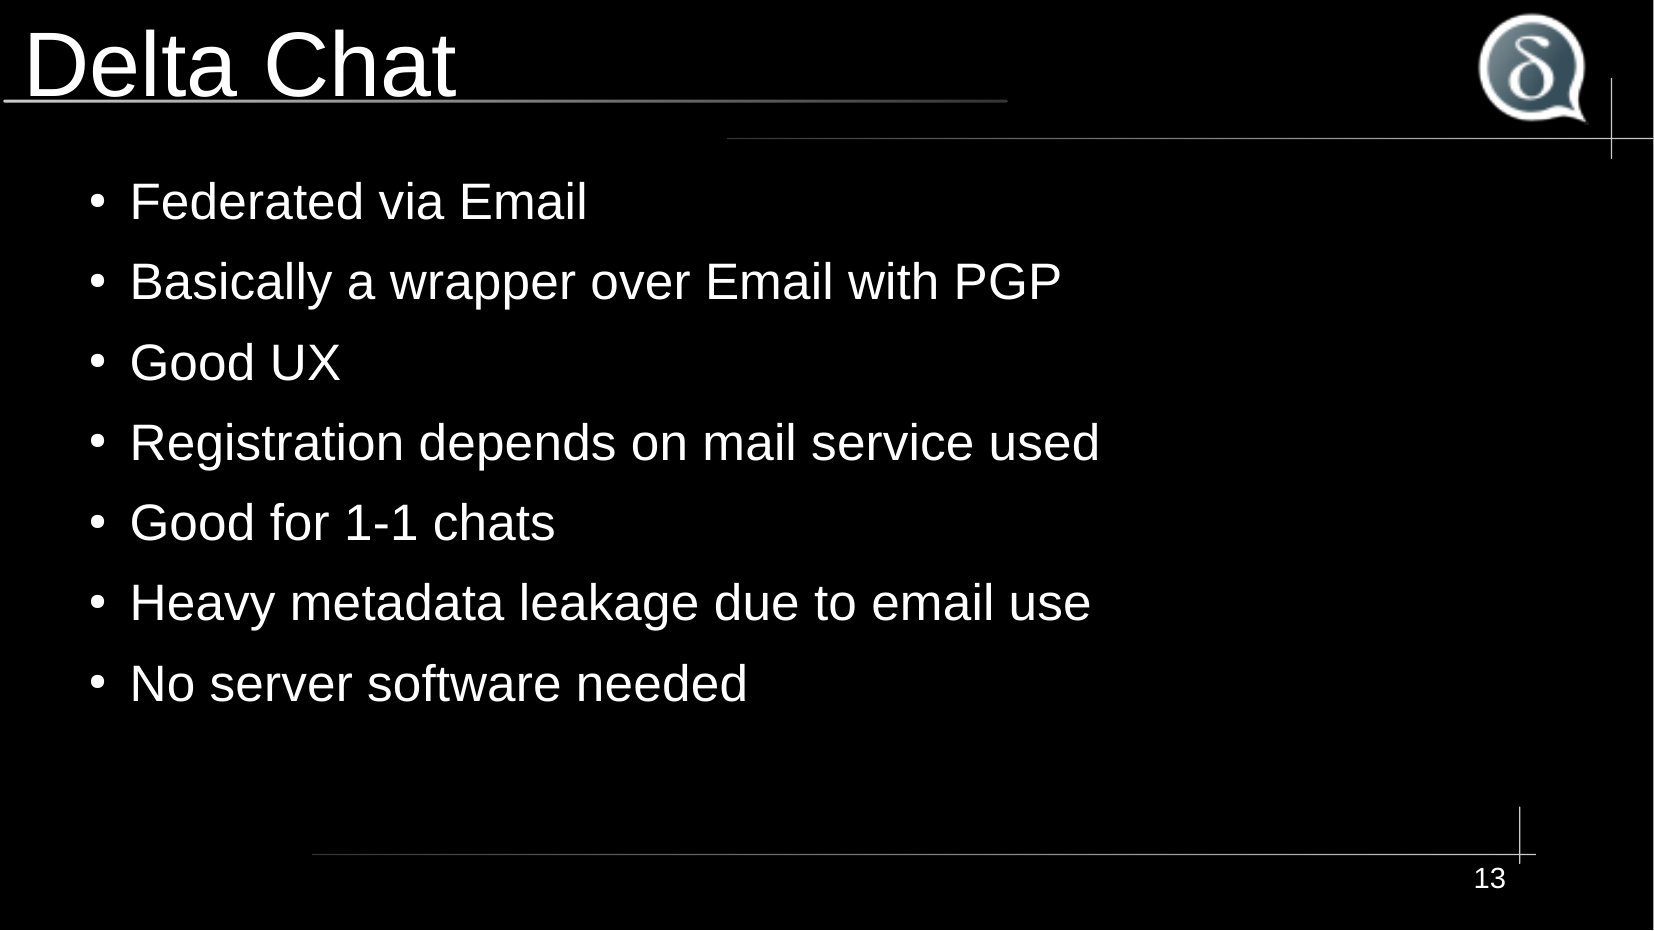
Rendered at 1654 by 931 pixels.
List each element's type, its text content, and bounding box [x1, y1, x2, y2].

picture [1476, 11, 1589, 125]
list Federated via Email Basically a wrapper over Email with PGP Good UX Registration depends on mail service used Good for 1-1 chats Heavy metadata leakage due to email use No server software needed [75, 173, 1564, 713]
title Delta Chat [23, 11, 1476, 119]
